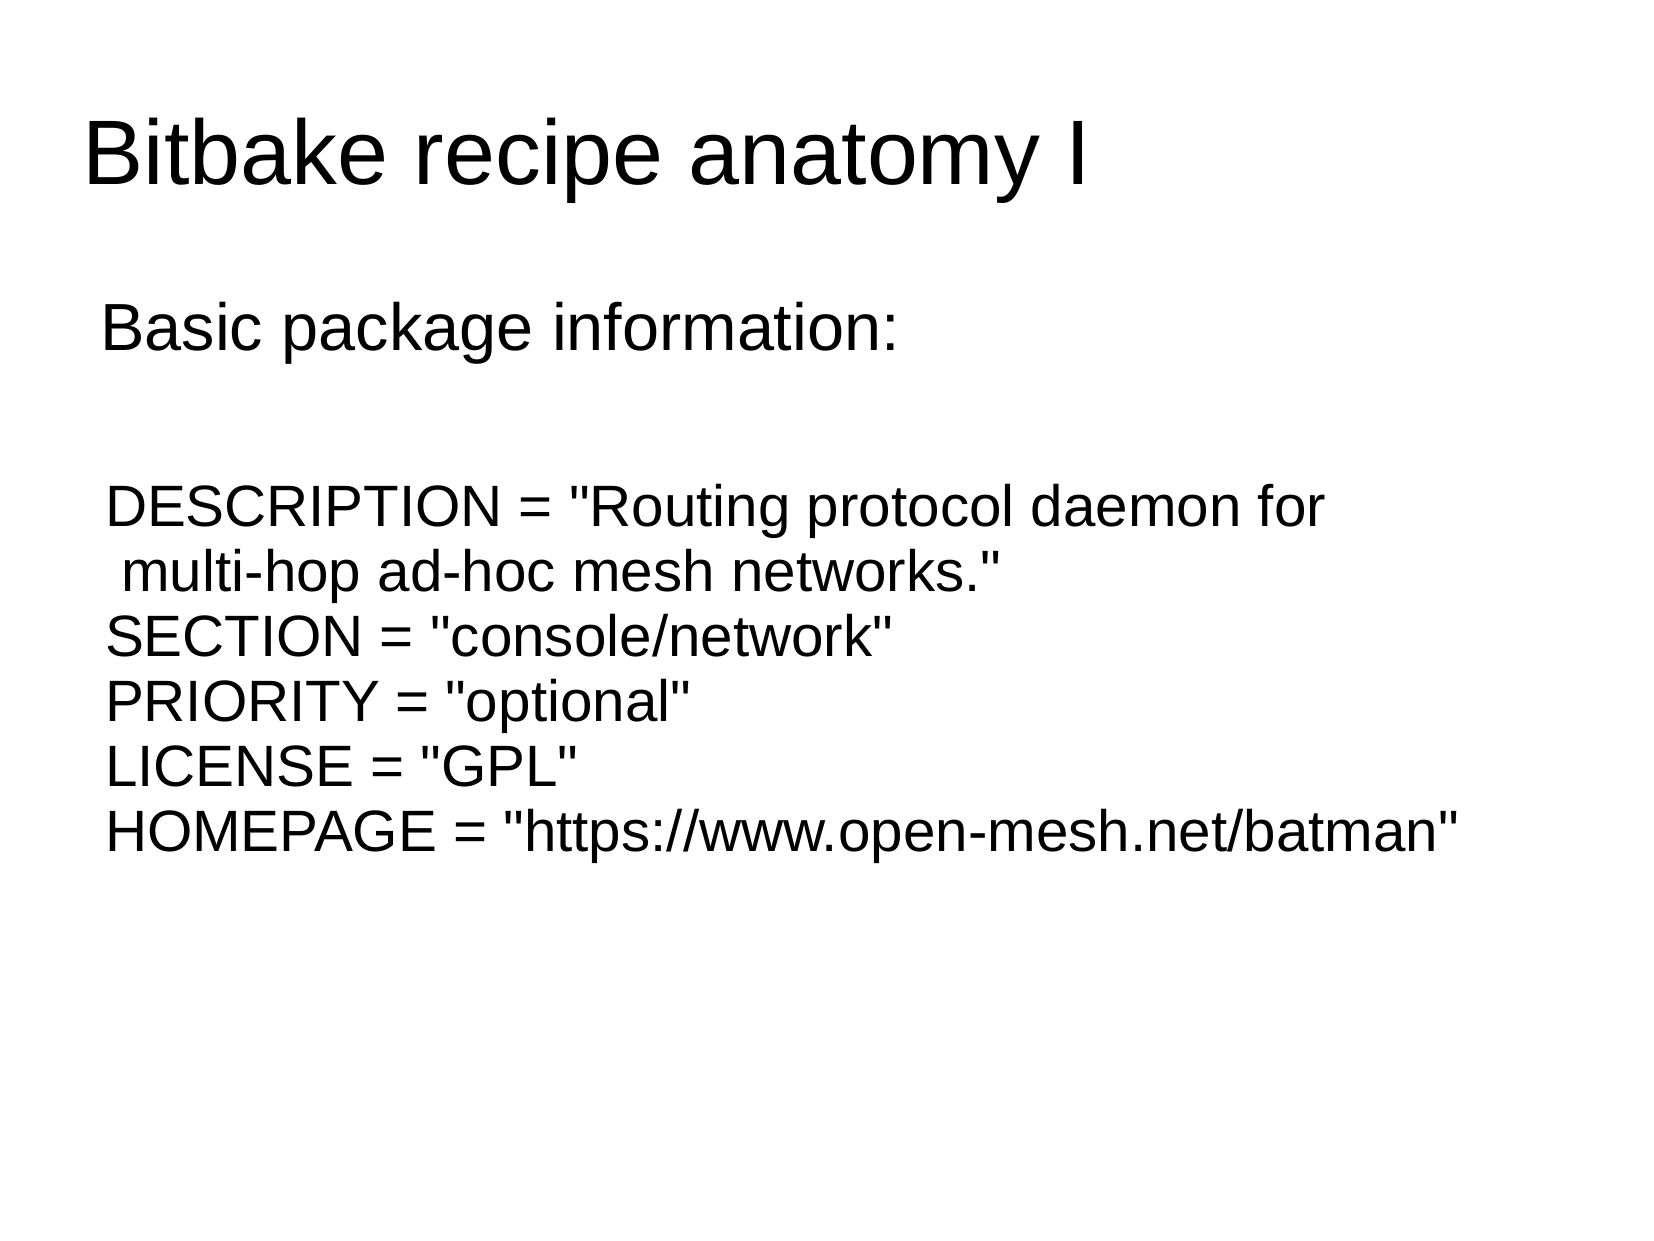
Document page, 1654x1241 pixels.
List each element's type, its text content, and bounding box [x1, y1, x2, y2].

list Basic package information: [82, 290, 1571, 1094]
title Bitbake recipe anatomy I [82, 49, 1571, 257]
